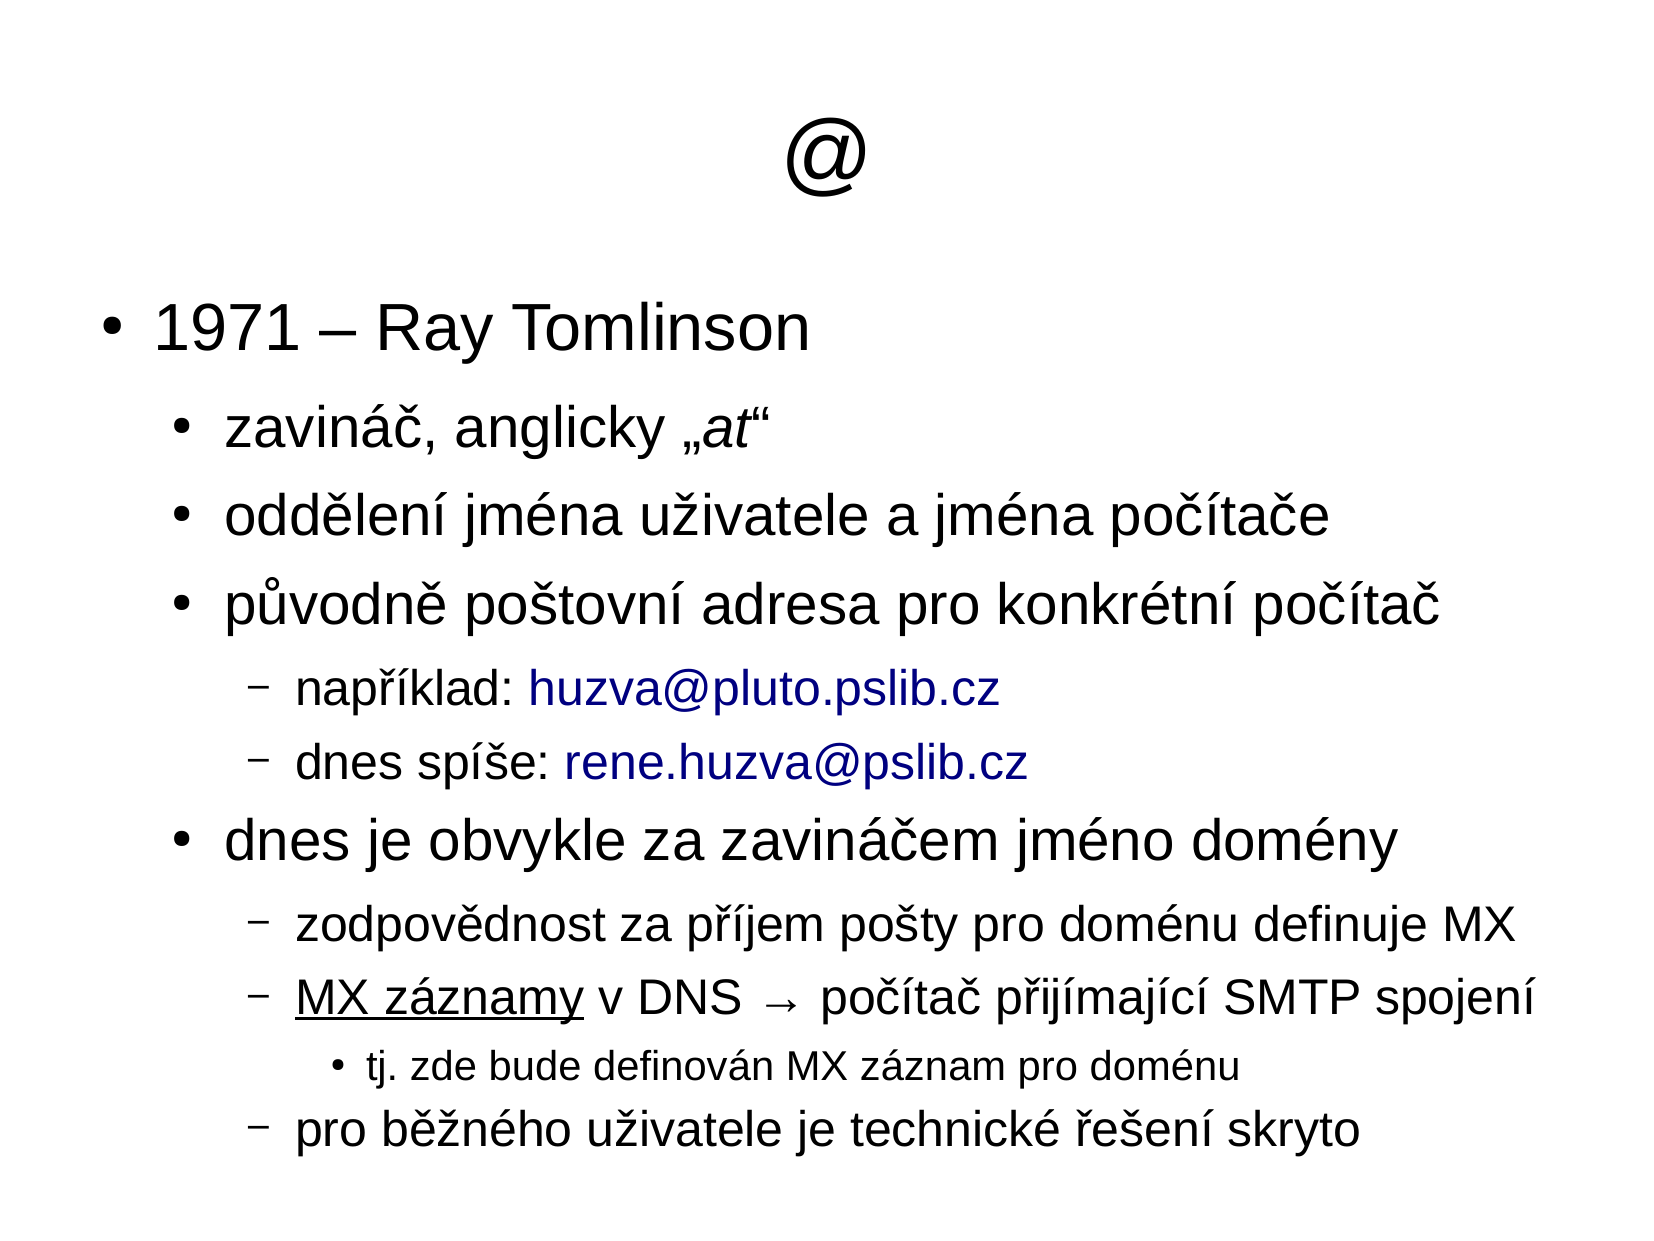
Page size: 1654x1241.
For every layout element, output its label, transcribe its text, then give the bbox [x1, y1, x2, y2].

title @ [82, 49, 1571, 257]
list 1971 – Ray Tomlinson zavináč, anglicky „at“ oddělení jména uživatele a jména počítače původně poštovní adresa pro konkrétní počítač například: huzva@pluto.pslib.cz dnes spíše: rene.huzva@pslib.cz dnes je obvykle za zavináčem jméno domény zodpovědnost za příjem pošty pro doménu definuje MX MX záznamy v DNS → počítač přijímající SMTP spojení tj. zde bude definován MX záznam pro doménu pro běžného uživatele je technické řešení skryto [82, 290, 1571, 1158]
